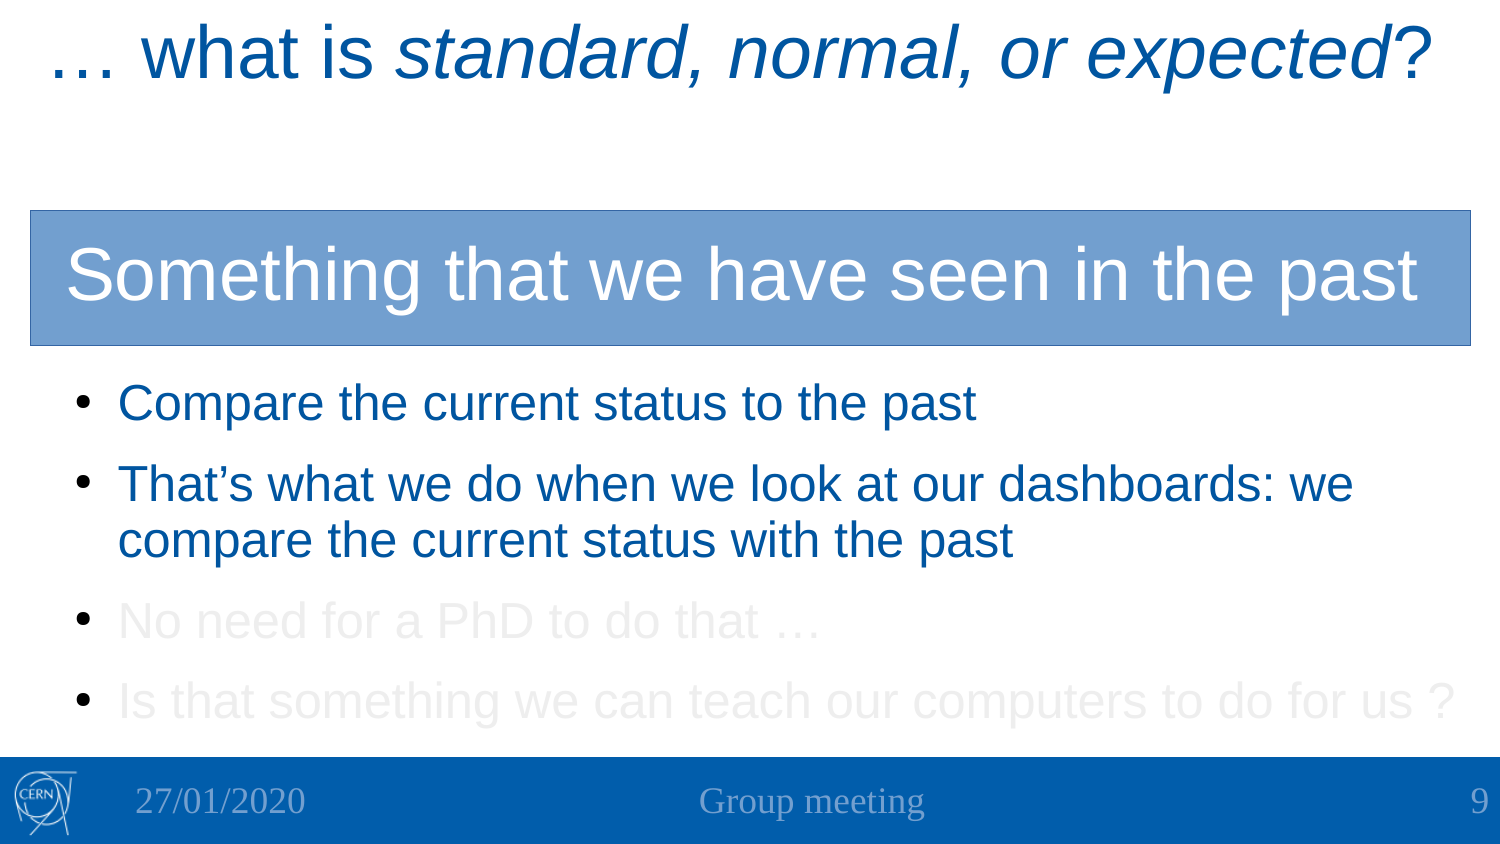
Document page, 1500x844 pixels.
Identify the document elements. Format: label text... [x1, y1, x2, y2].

text_box Something that we have seen in the past [30, 225, 1456, 331]
title … what is standard, normal, or expected? [0, 0, 1500, 106]
list Compare the current status to the past That’s what we do when we look at our dashboards: we compare the current status with the past No need for a PhD to do that … Is that something we can teach our computers to do for us ? [60, 375, 1486, 736]
text_box [30, 210, 1471, 346]
